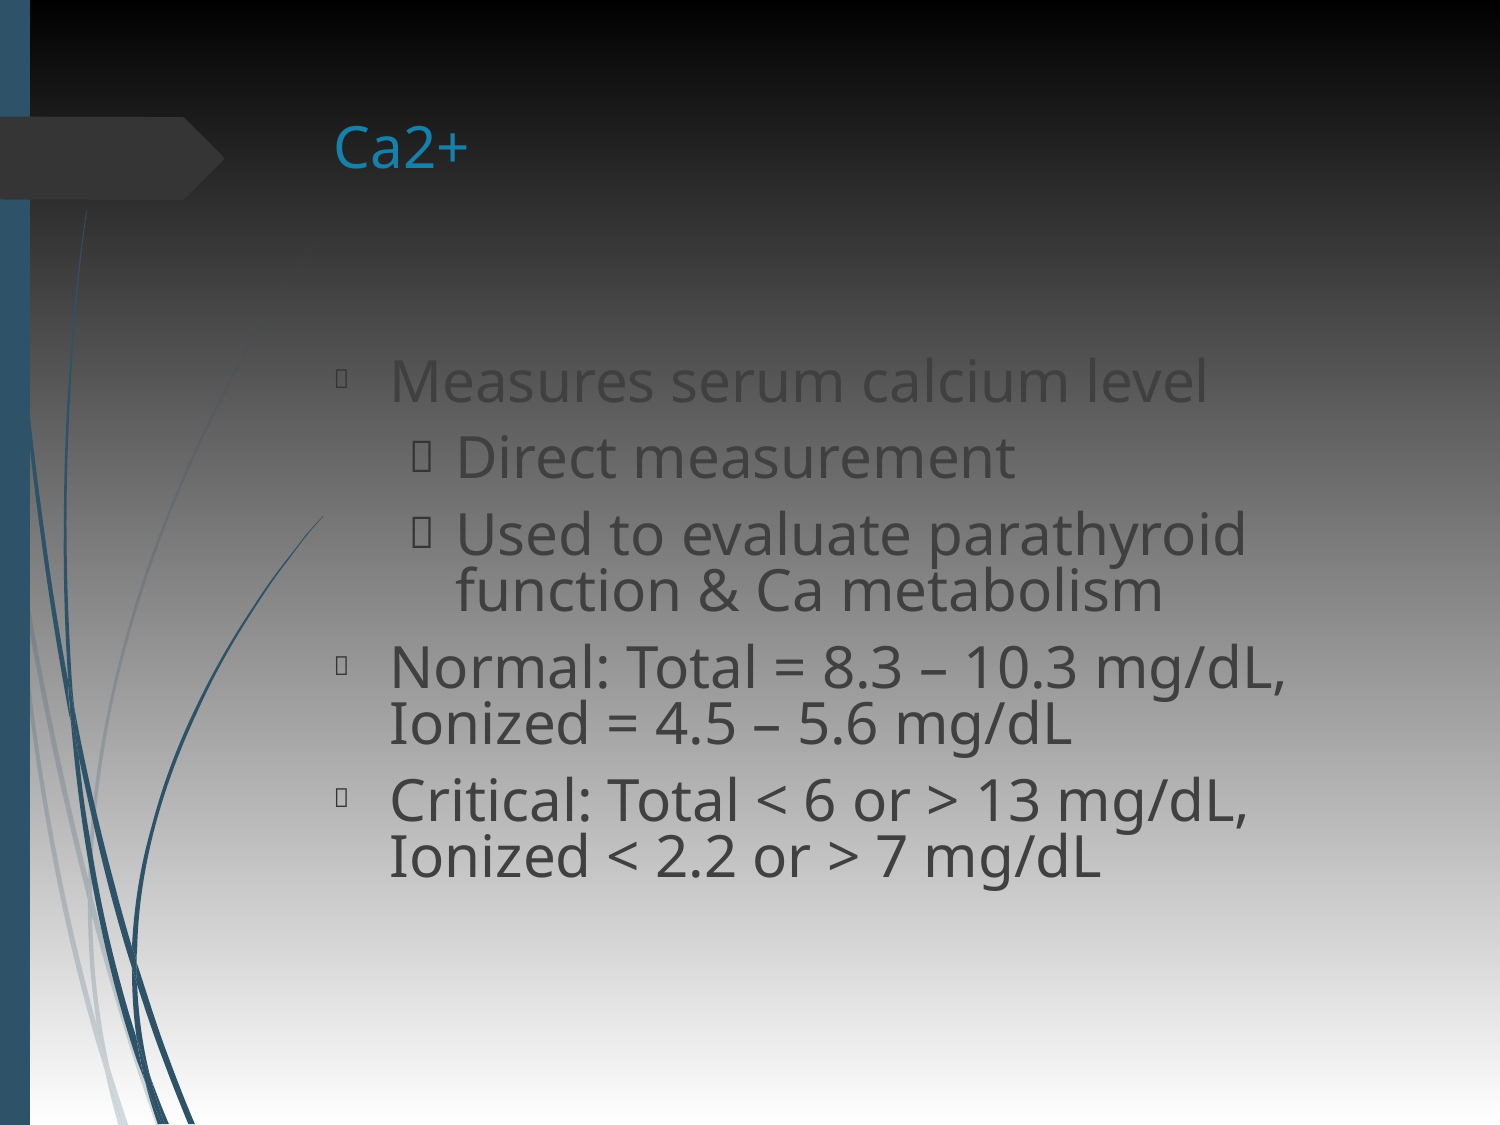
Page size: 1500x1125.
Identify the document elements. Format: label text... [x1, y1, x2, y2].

title Ca2+ [319, 102, 1400, 313]
list Measures serum calcium level Direct measurement Used to evaluate parathyroid function & Ca metabolism Normal: Total = 8.3 – 10.3 mg/dL, Ionized = 4.5 – 5.6 mg/dL Critical: Total < 6 or > 13 mg/dL, Ionized < 2.2 or > 7 mg/dL [318, 350, 1400, 970]
